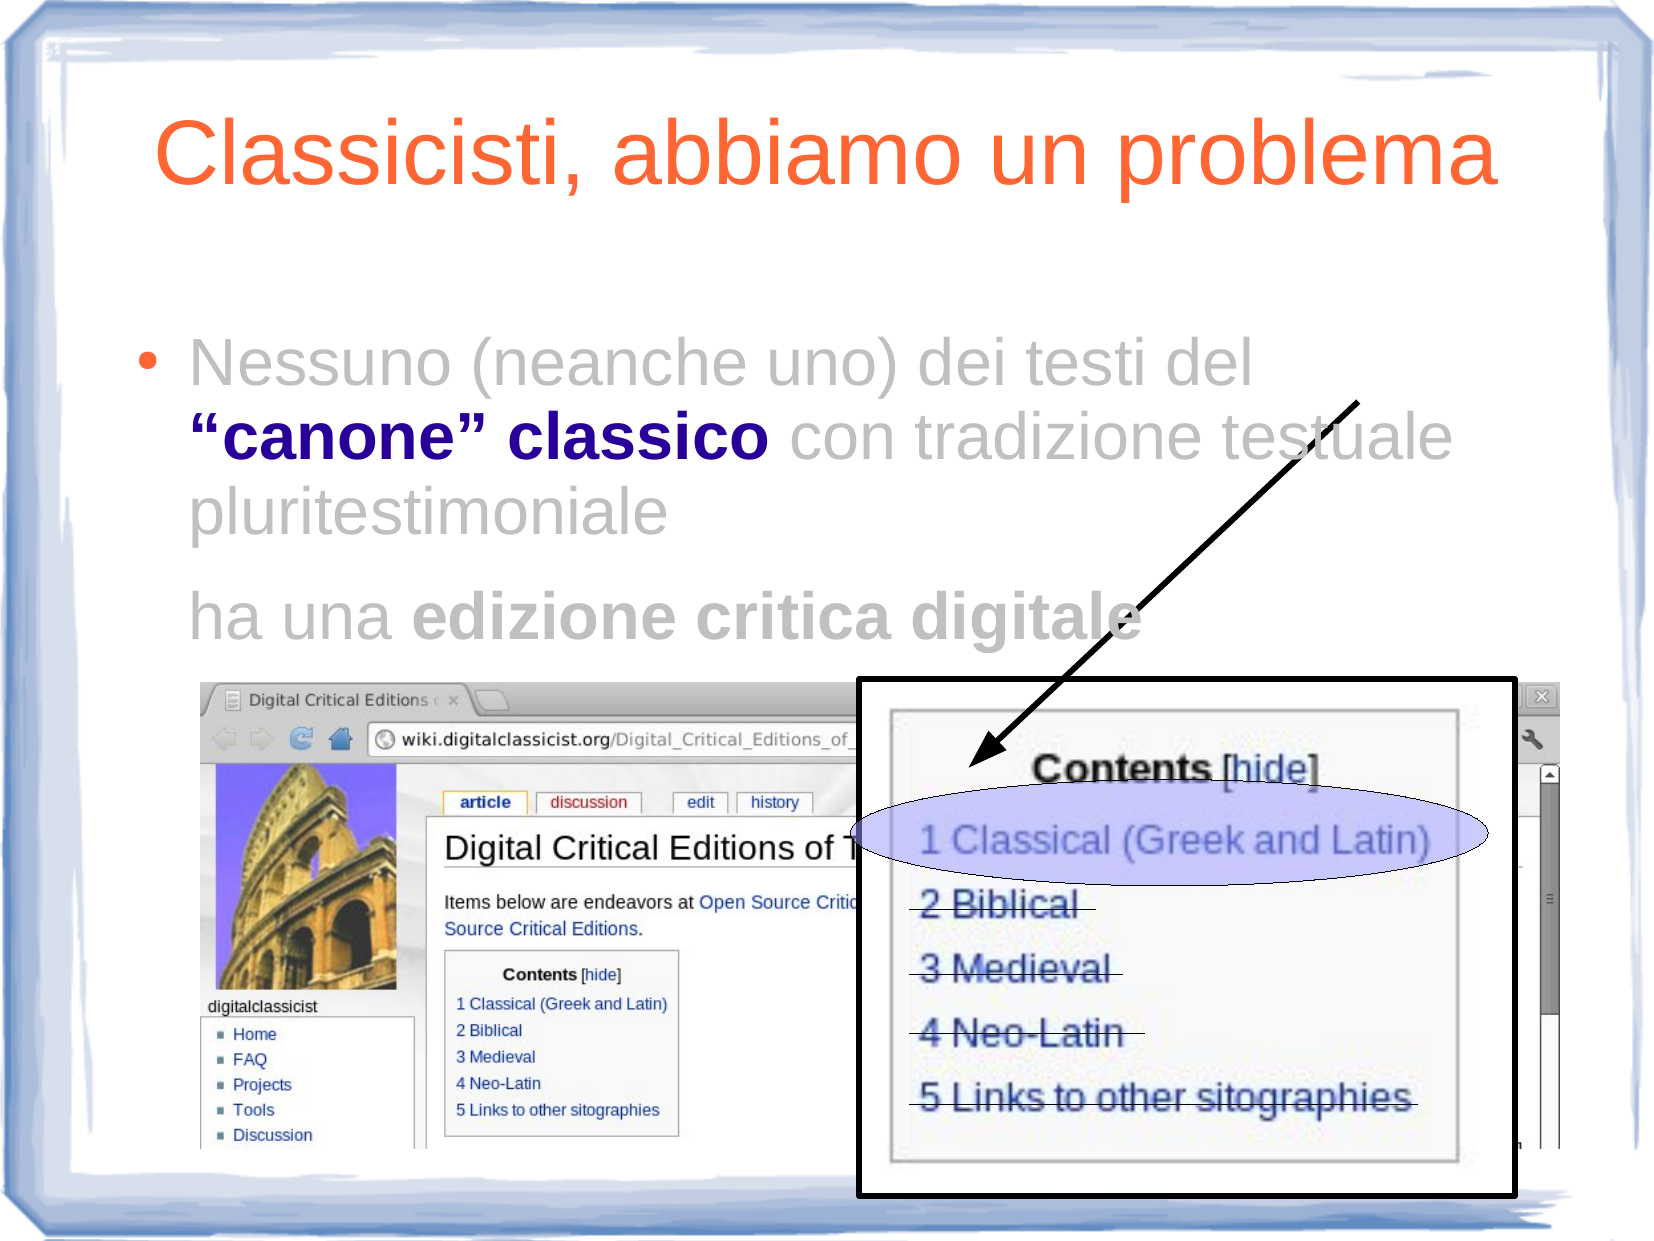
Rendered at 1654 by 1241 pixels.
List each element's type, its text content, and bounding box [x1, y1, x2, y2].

list Nessuno (neanche uno) dei testi del “canone” classico con tradizione testuale pluritestimoniale ha una edizione critica digitale [118, 324, 1571, 1045]
title Classicisti, abbiamo un problema [82, 49, 1571, 257]
picture [0, 0, 1654, 1241]
